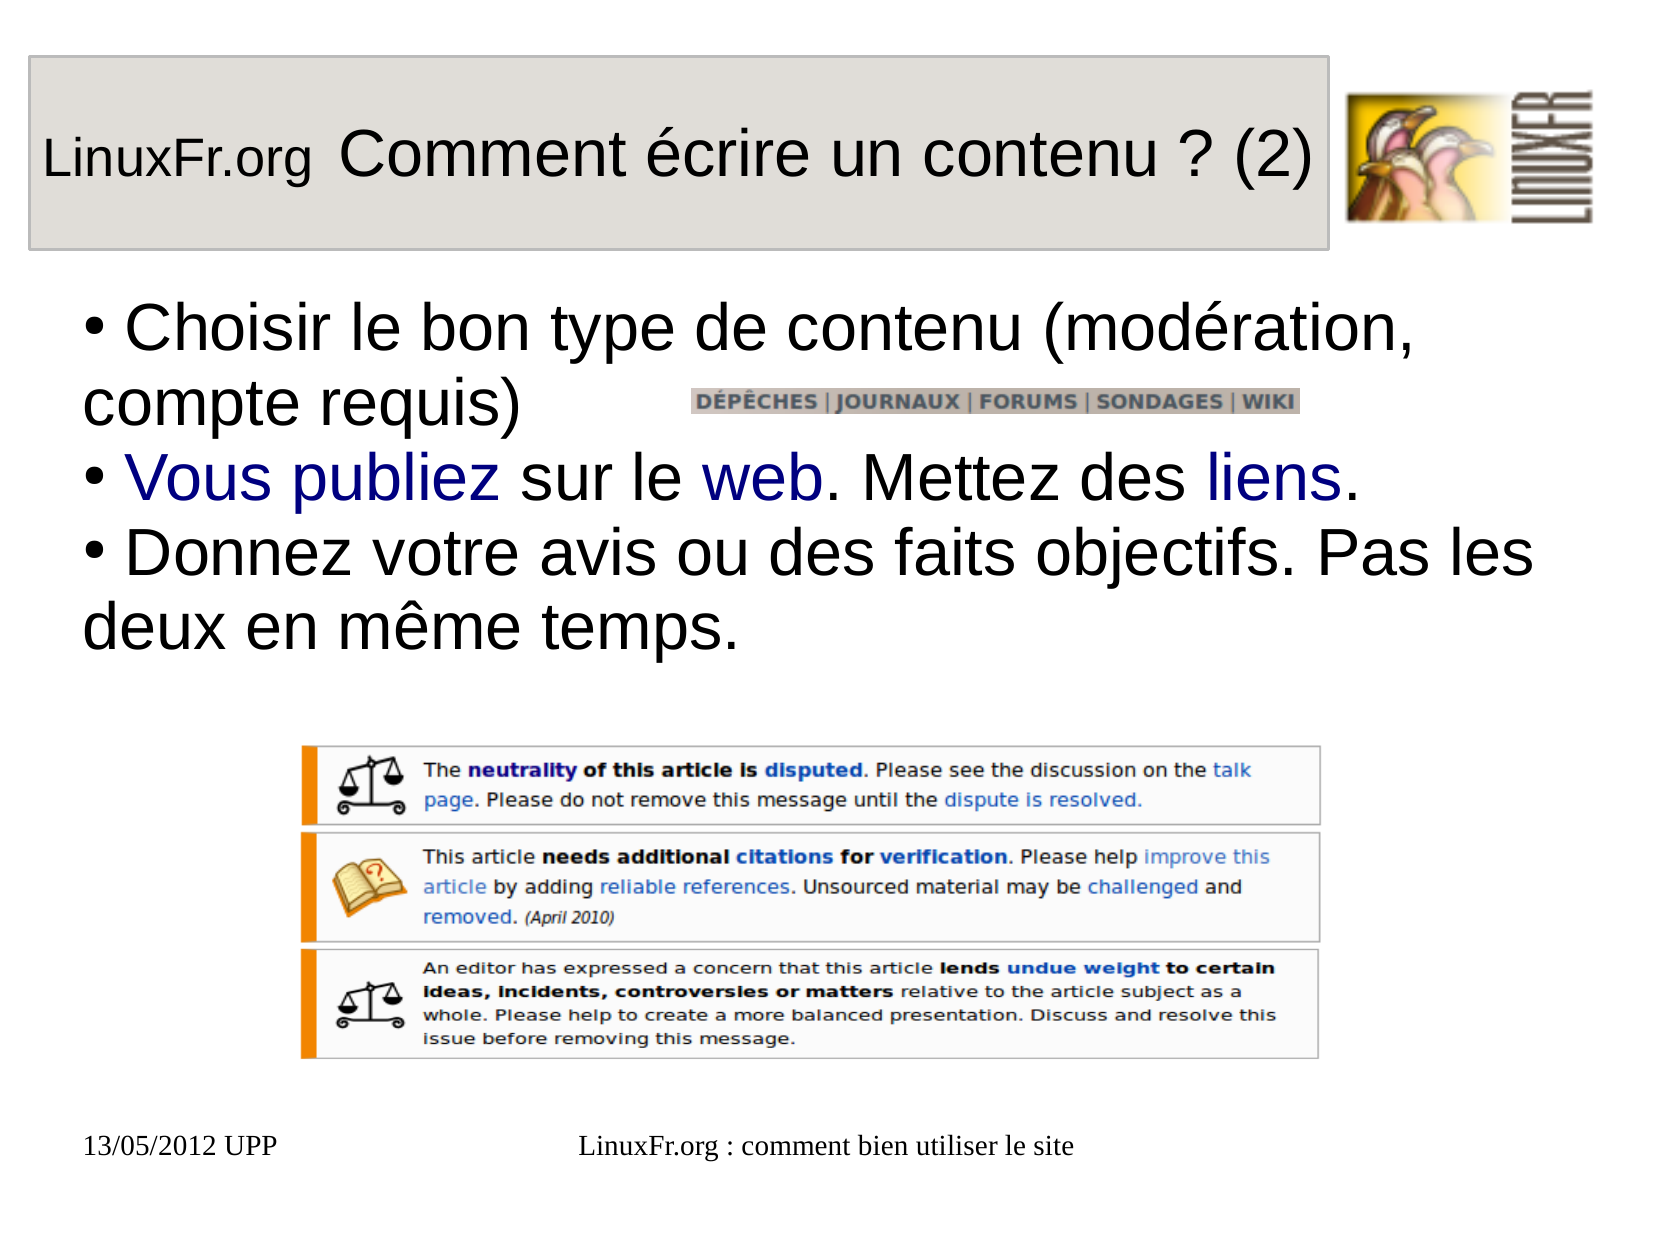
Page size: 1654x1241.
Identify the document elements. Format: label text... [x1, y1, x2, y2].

picture [1341, 88, 1601, 229]
picture [295, 738, 1329, 1064]
subtitle Choisir le bon type de contenu (modération, compte requis) Vous publiez sur le web. Mettez des liens. Donnez votre avis ou des faits objectifs. Pas les deux en même temps. [82, 290, 1571, 1094]
title LinuxFr.org Comment écrire un contenu ? (2) [29, 56, 1329, 250]
picture [691, 388, 1300, 414]
